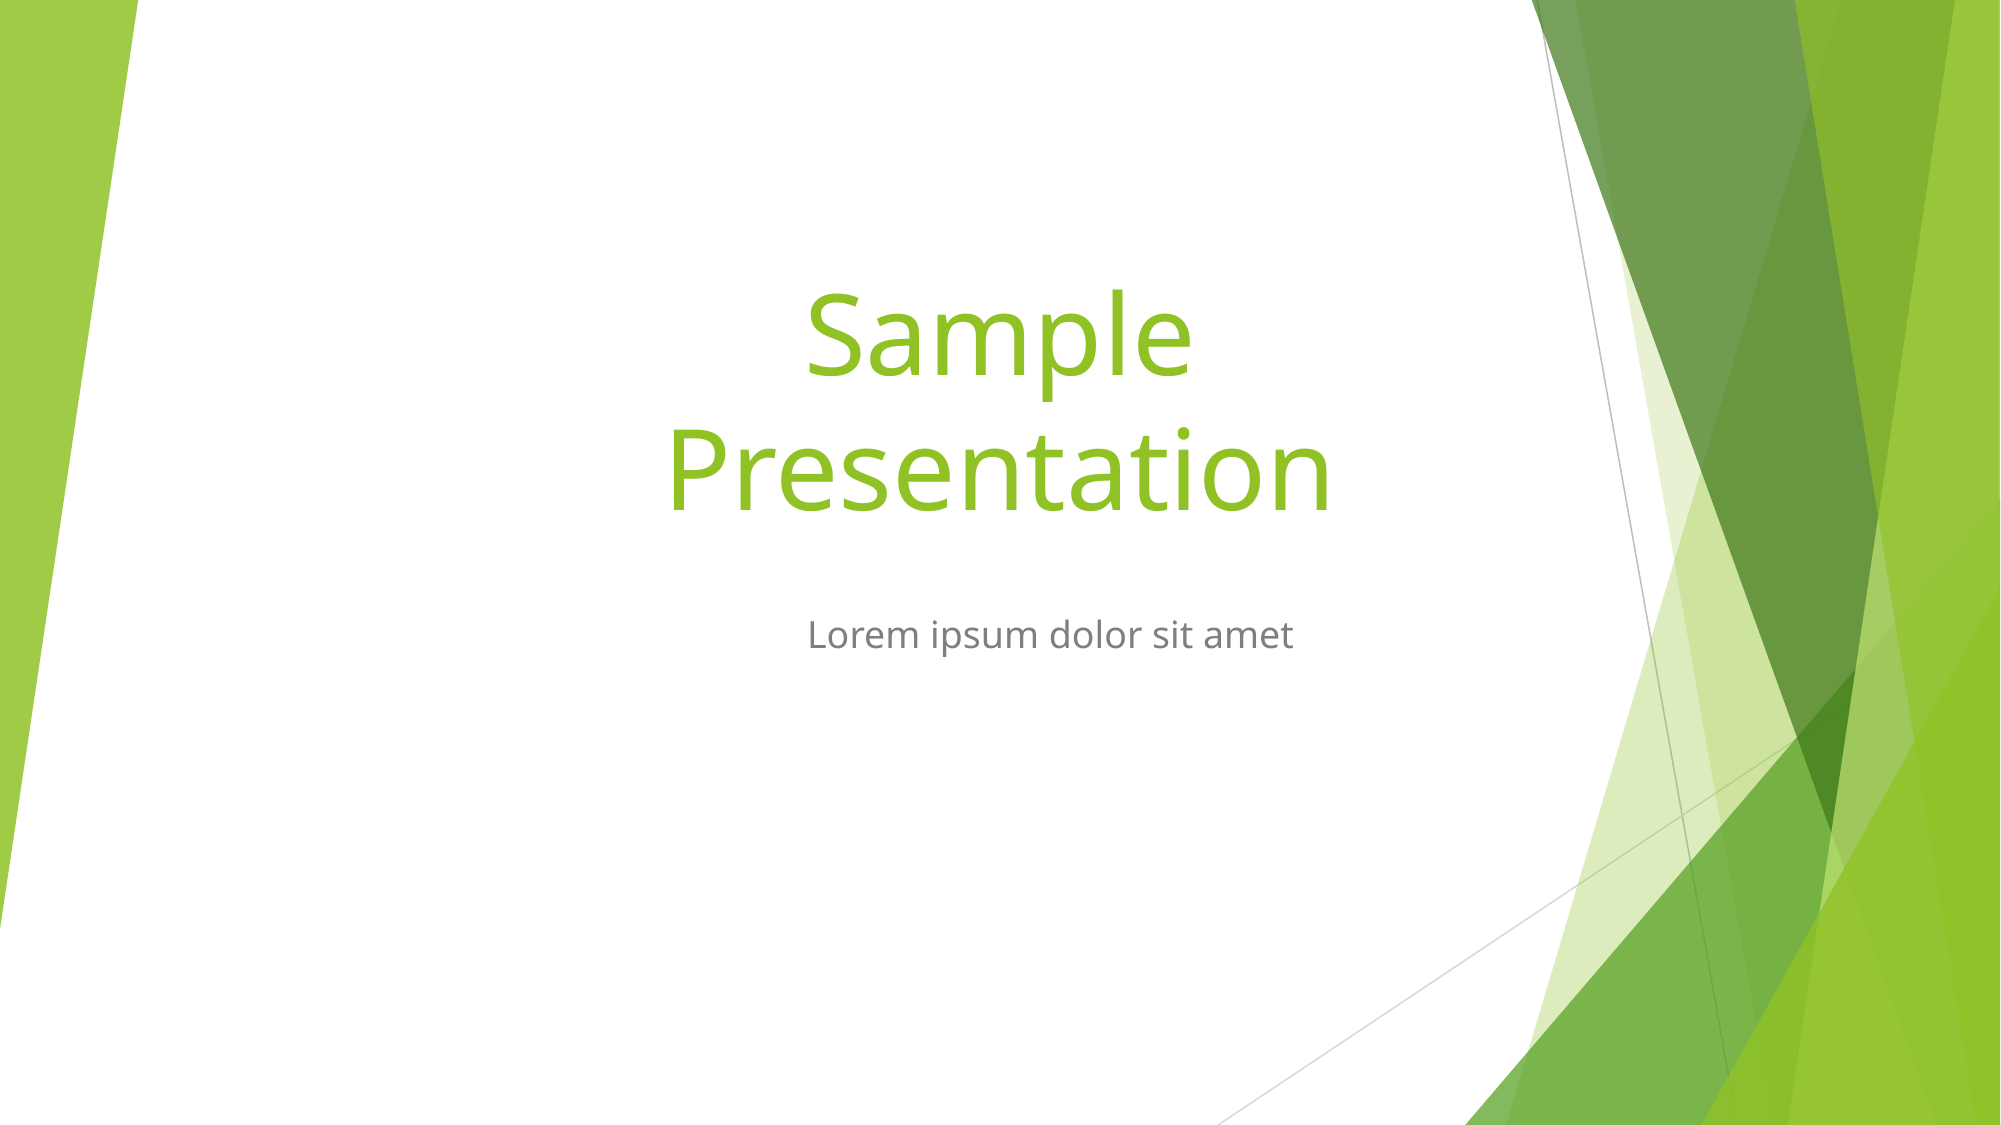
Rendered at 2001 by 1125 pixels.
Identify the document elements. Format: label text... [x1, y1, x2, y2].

title Sample Presentation [498, 189, 1502, 541]
subtitle Lorem ipsum dolor sit amet [548, 603, 1554, 875]
